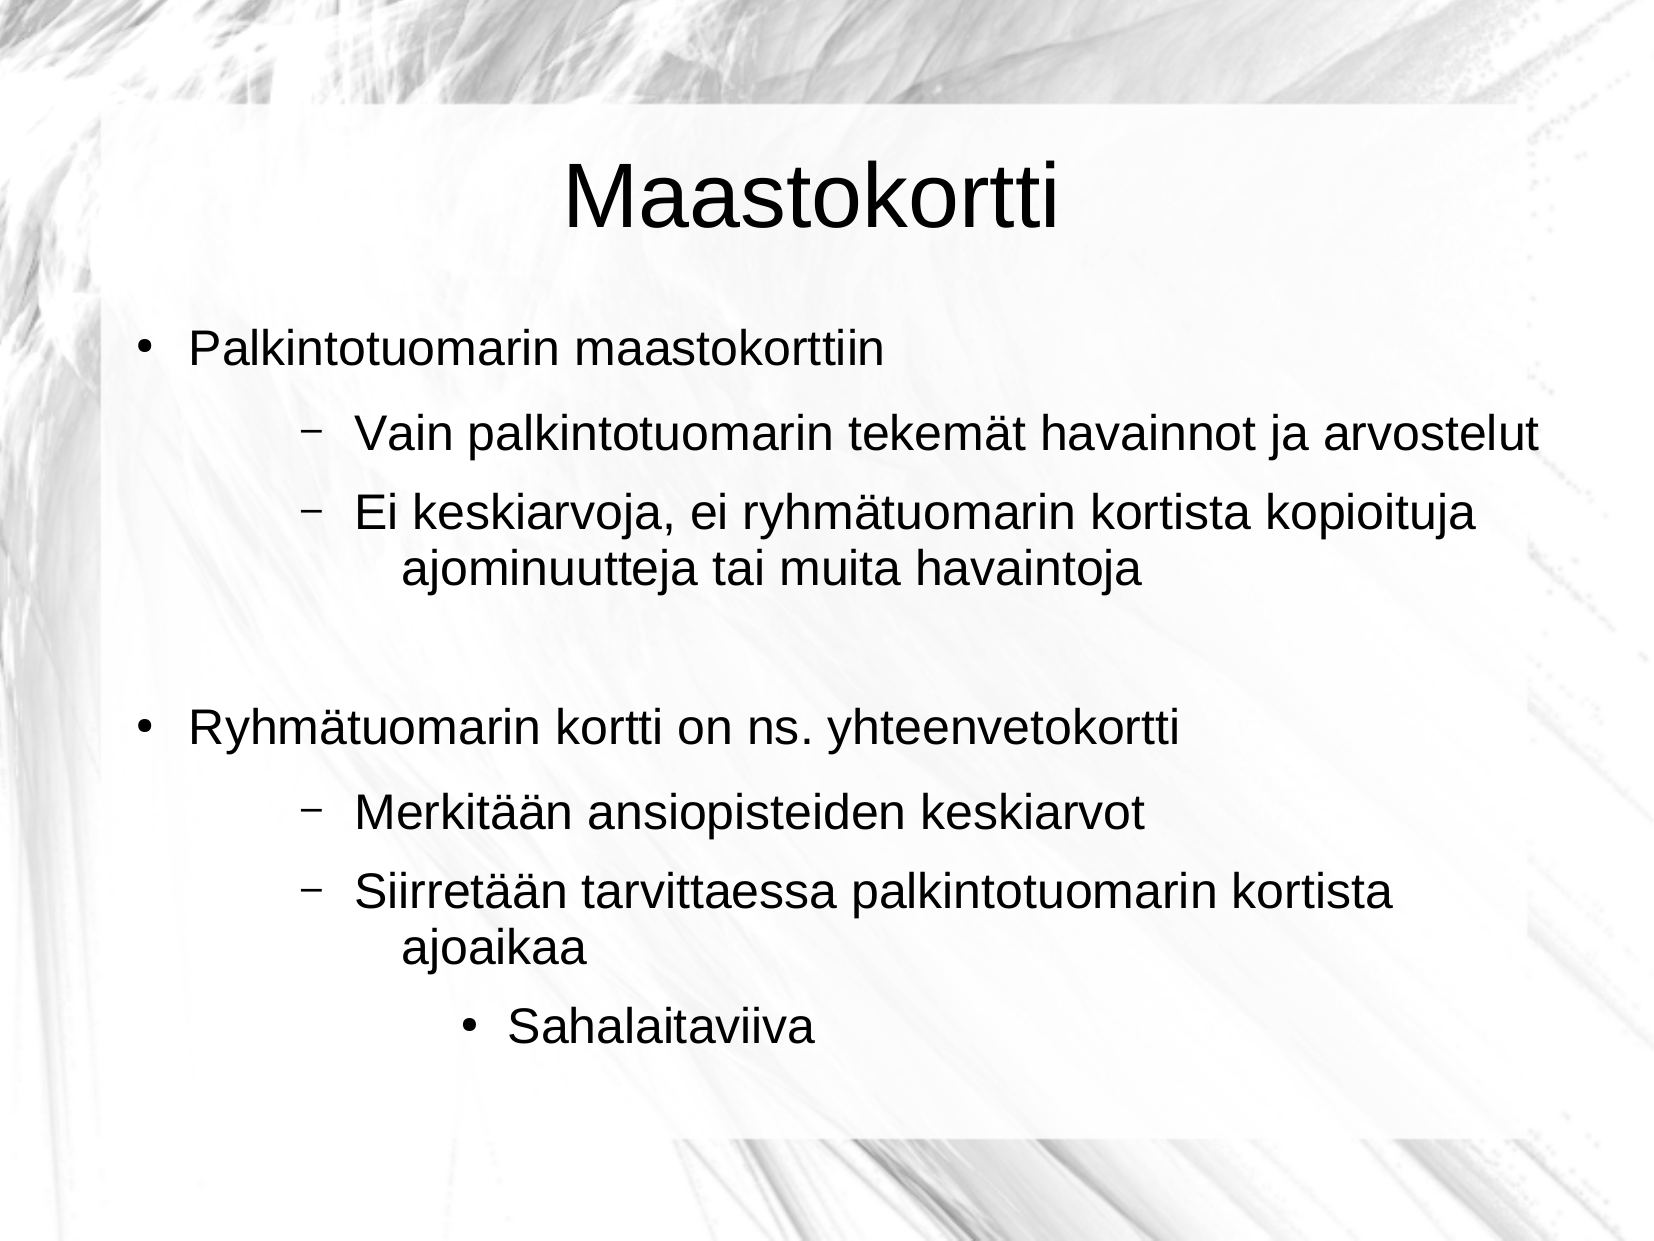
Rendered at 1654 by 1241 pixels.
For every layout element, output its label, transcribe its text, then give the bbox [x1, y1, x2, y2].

title Maastokortti [118, 112, 1506, 281]
list Palkintotuomarin maastokorttiin Vain palkintotuomarin tekemät havainnot ja arvostelut Ei keskiarvoja, ei ryhmätuomarin kortista kopioituja ajominuutteja tai muita havaintoja Ryhmätuomarin kortti on ns. yhteenvetokortti Merkitään ansiopisteiden keskiarvot Siirretään tarvittaessa palkintotuomarin kortista ajoaikaa Sahalaitaviiva [118, 319, 1571, 1055]
picture [0, 0, 1654, 1241]
